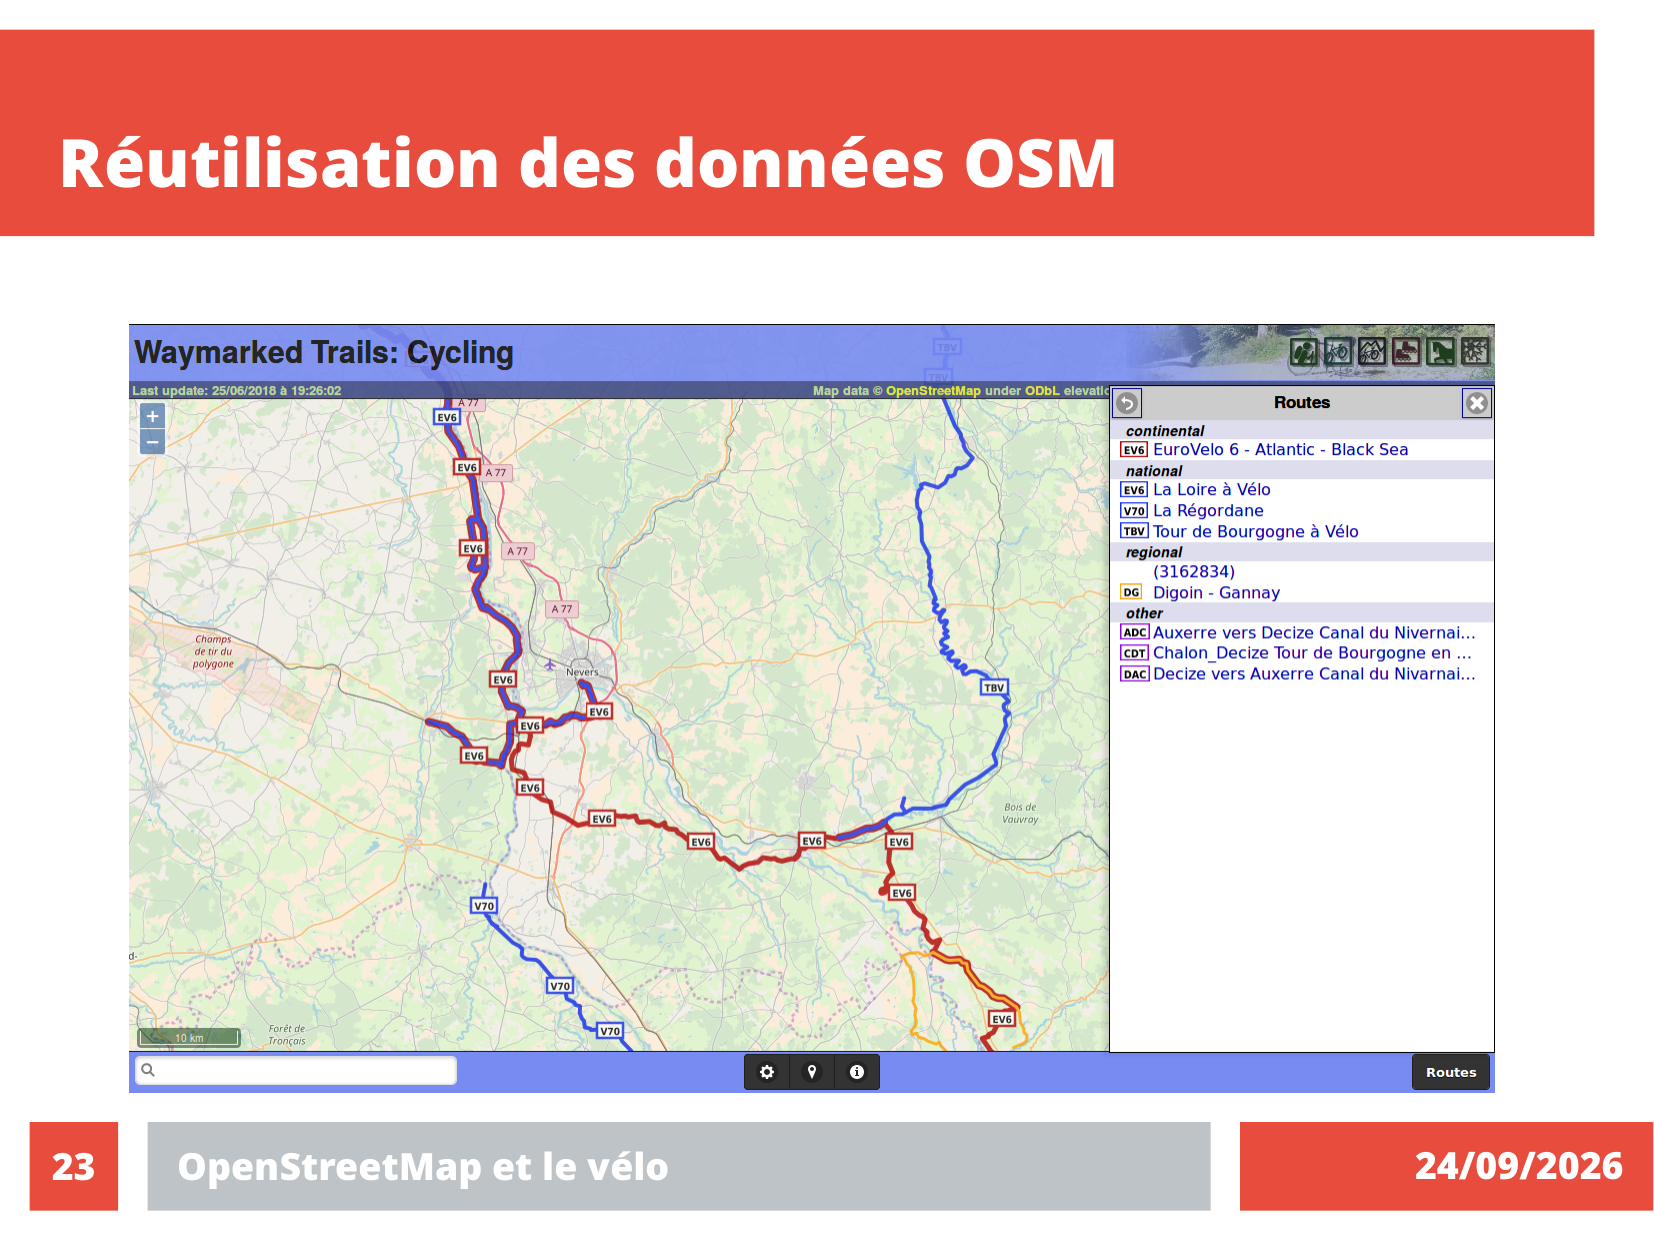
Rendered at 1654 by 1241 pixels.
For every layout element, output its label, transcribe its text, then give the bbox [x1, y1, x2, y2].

picture [129, 324, 1495, 1093]
title Réutilisation des données OSM [59, 59, 1595, 207]
